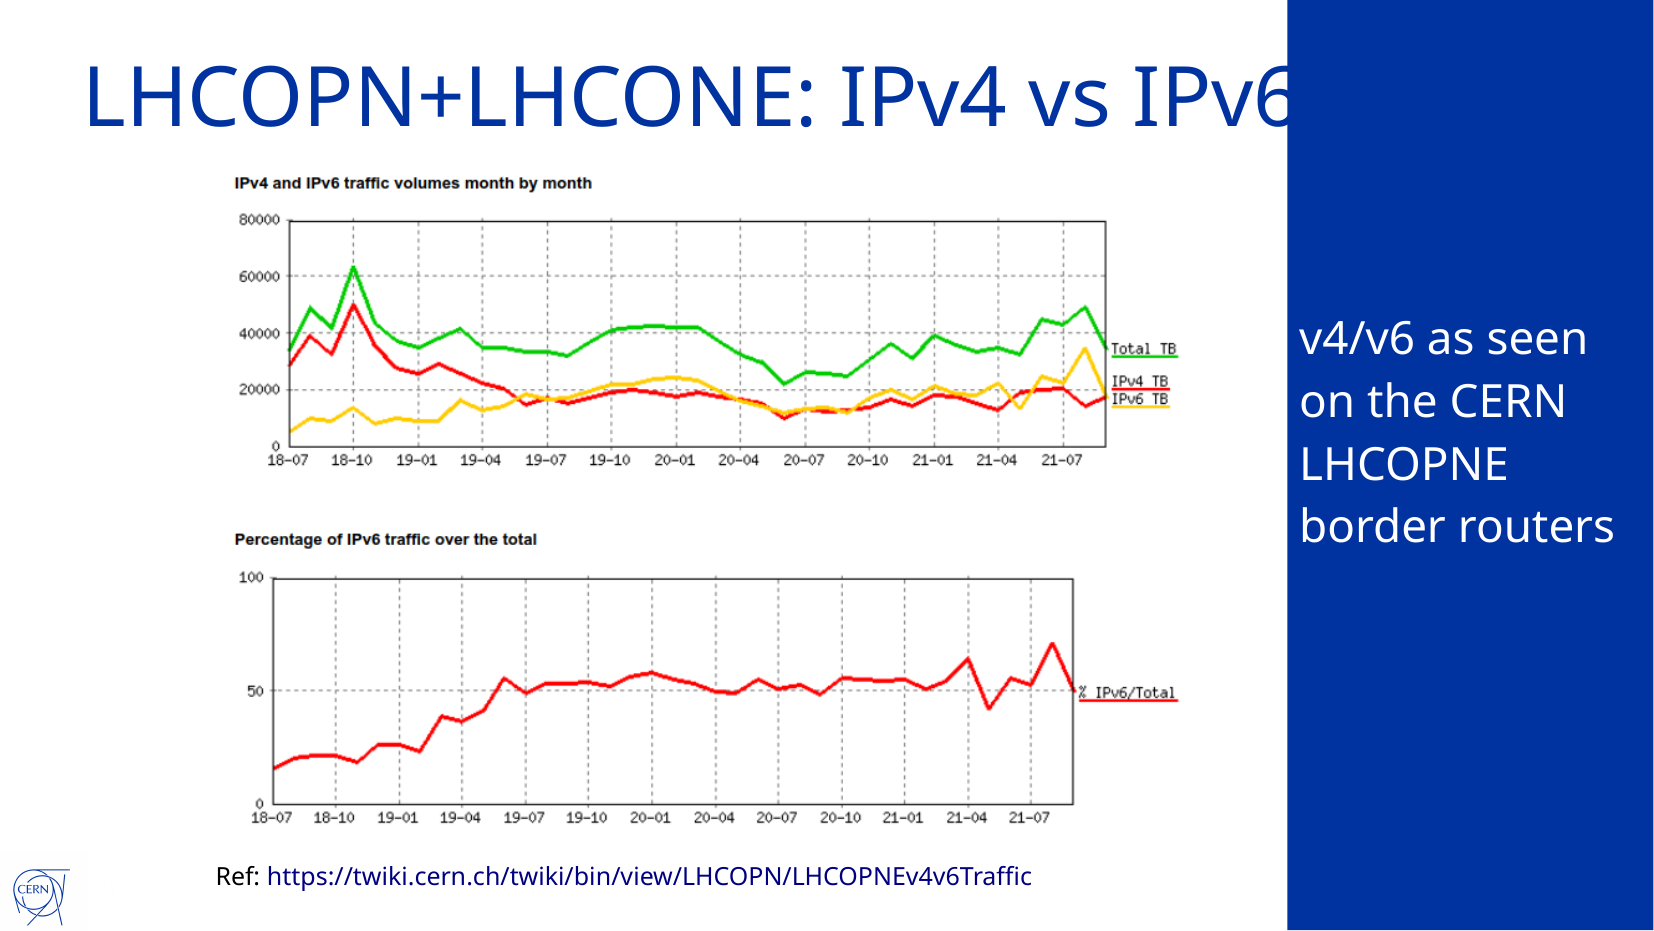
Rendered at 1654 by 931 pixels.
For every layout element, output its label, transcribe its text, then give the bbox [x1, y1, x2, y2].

list v4/v6 as seen on the CERN LHCOPNE border routers [1287, 0, 1654, 931]
picture [0, 850, 127, 931]
text_box Ref: https://twiki.cern.ch/twiki/bin/view/LHCOPN/LHCOPNEv4v6Traffic [200, 851, 1287, 931]
title LHCOPN+LHCONE: IPv4 vs IPv6 [82, 37, 1287, 193]
picture [216, 165, 1205, 849]
